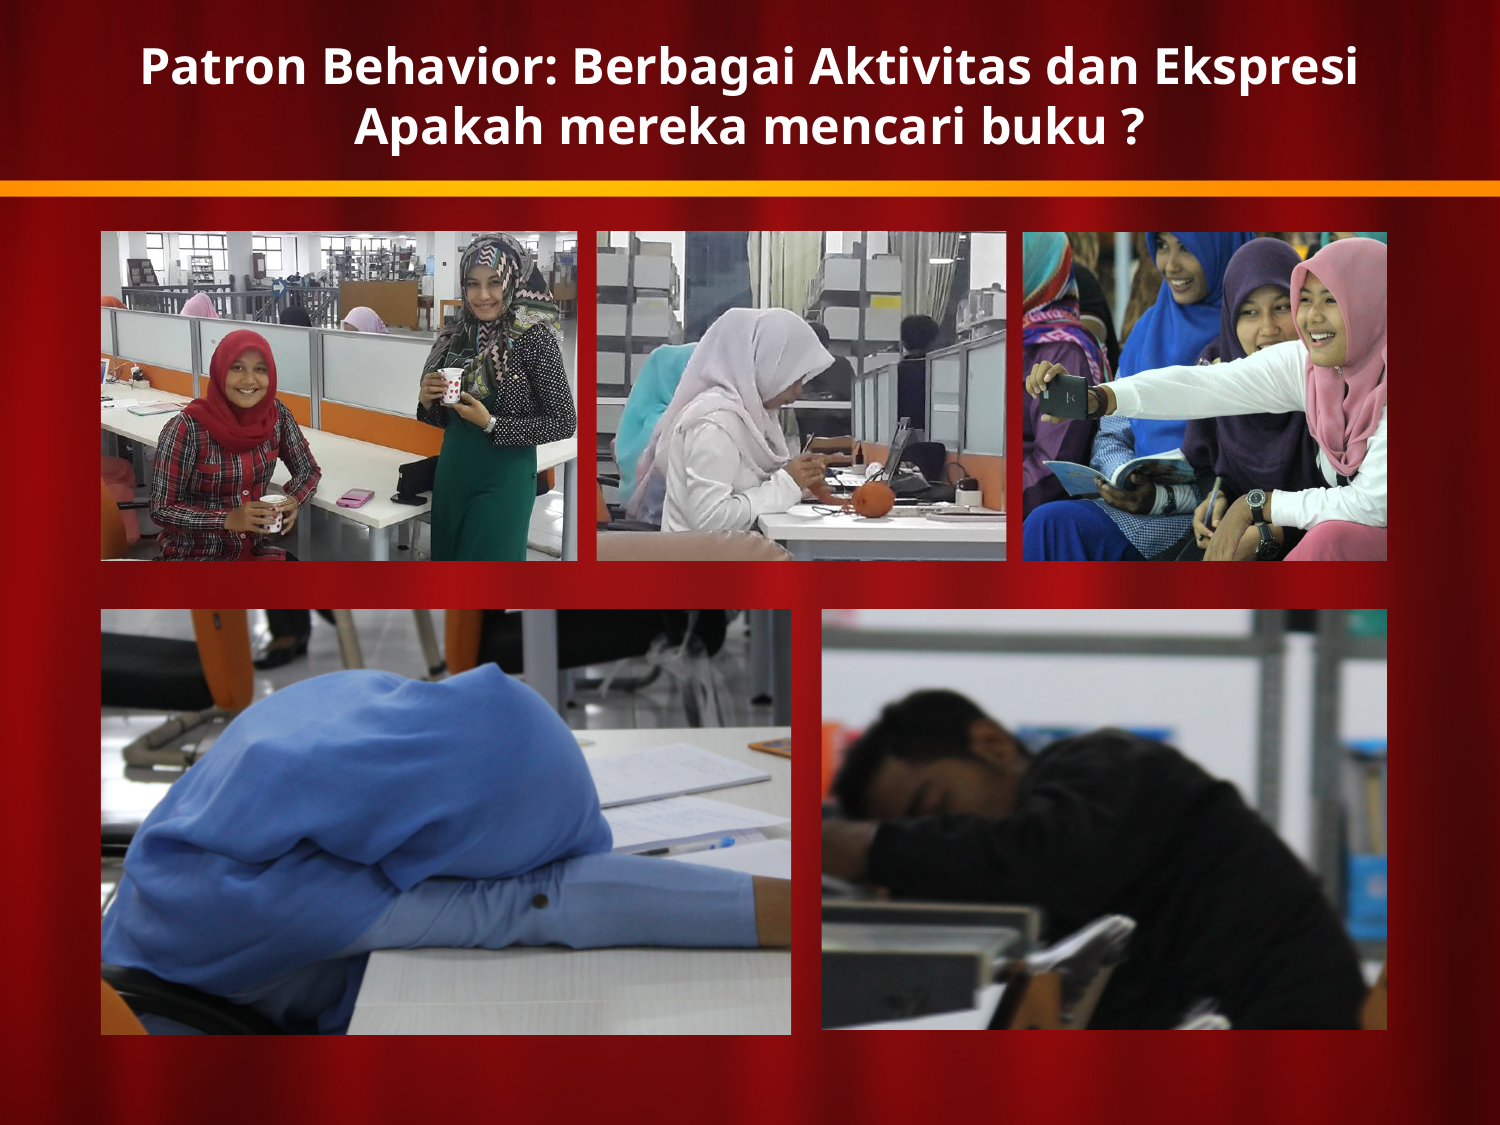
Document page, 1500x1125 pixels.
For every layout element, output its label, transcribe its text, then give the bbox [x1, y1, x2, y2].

title Patron Behavior: Berbagai Aktivitas dan Ekspresi Apakah mereka mencari buku ? [0, 0, 1500, 169]
picture [0, 169, 1500, 1125]
